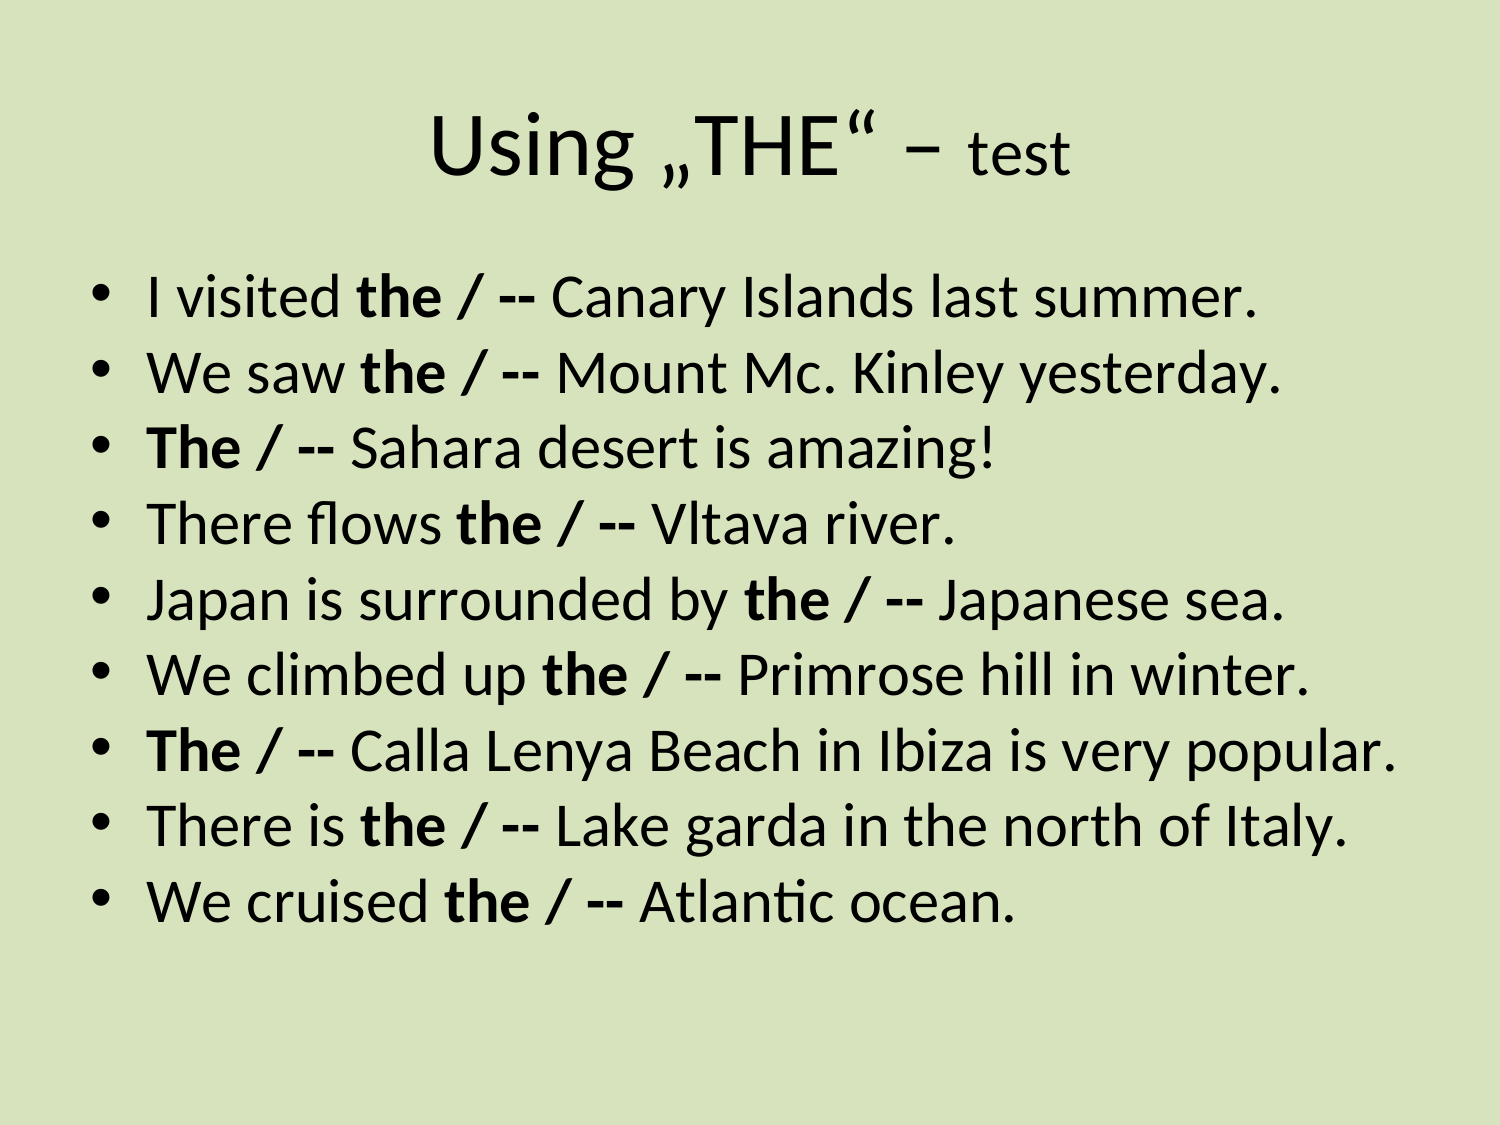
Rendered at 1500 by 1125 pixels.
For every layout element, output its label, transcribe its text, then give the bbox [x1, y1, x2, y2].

list I visited the / -- Canary Islands last summer. We saw the / -- Mount Mc. Kinley yesterday. The / -- Sahara desert is amazing! There flows the / -- Vltava river. Japan is surrounded by the / -- Japanese sea. We climbed up the / -- Primrose hill in winter. The / -- Calla Lenya Beach in Ibiza is very popular. There is the / -- Lake garda in the north of Italy. We cruised the / -- Atlantic ocean. [75, 262, 1426, 1006]
title Using „THE“ – test [75, 45, 1426, 233]
